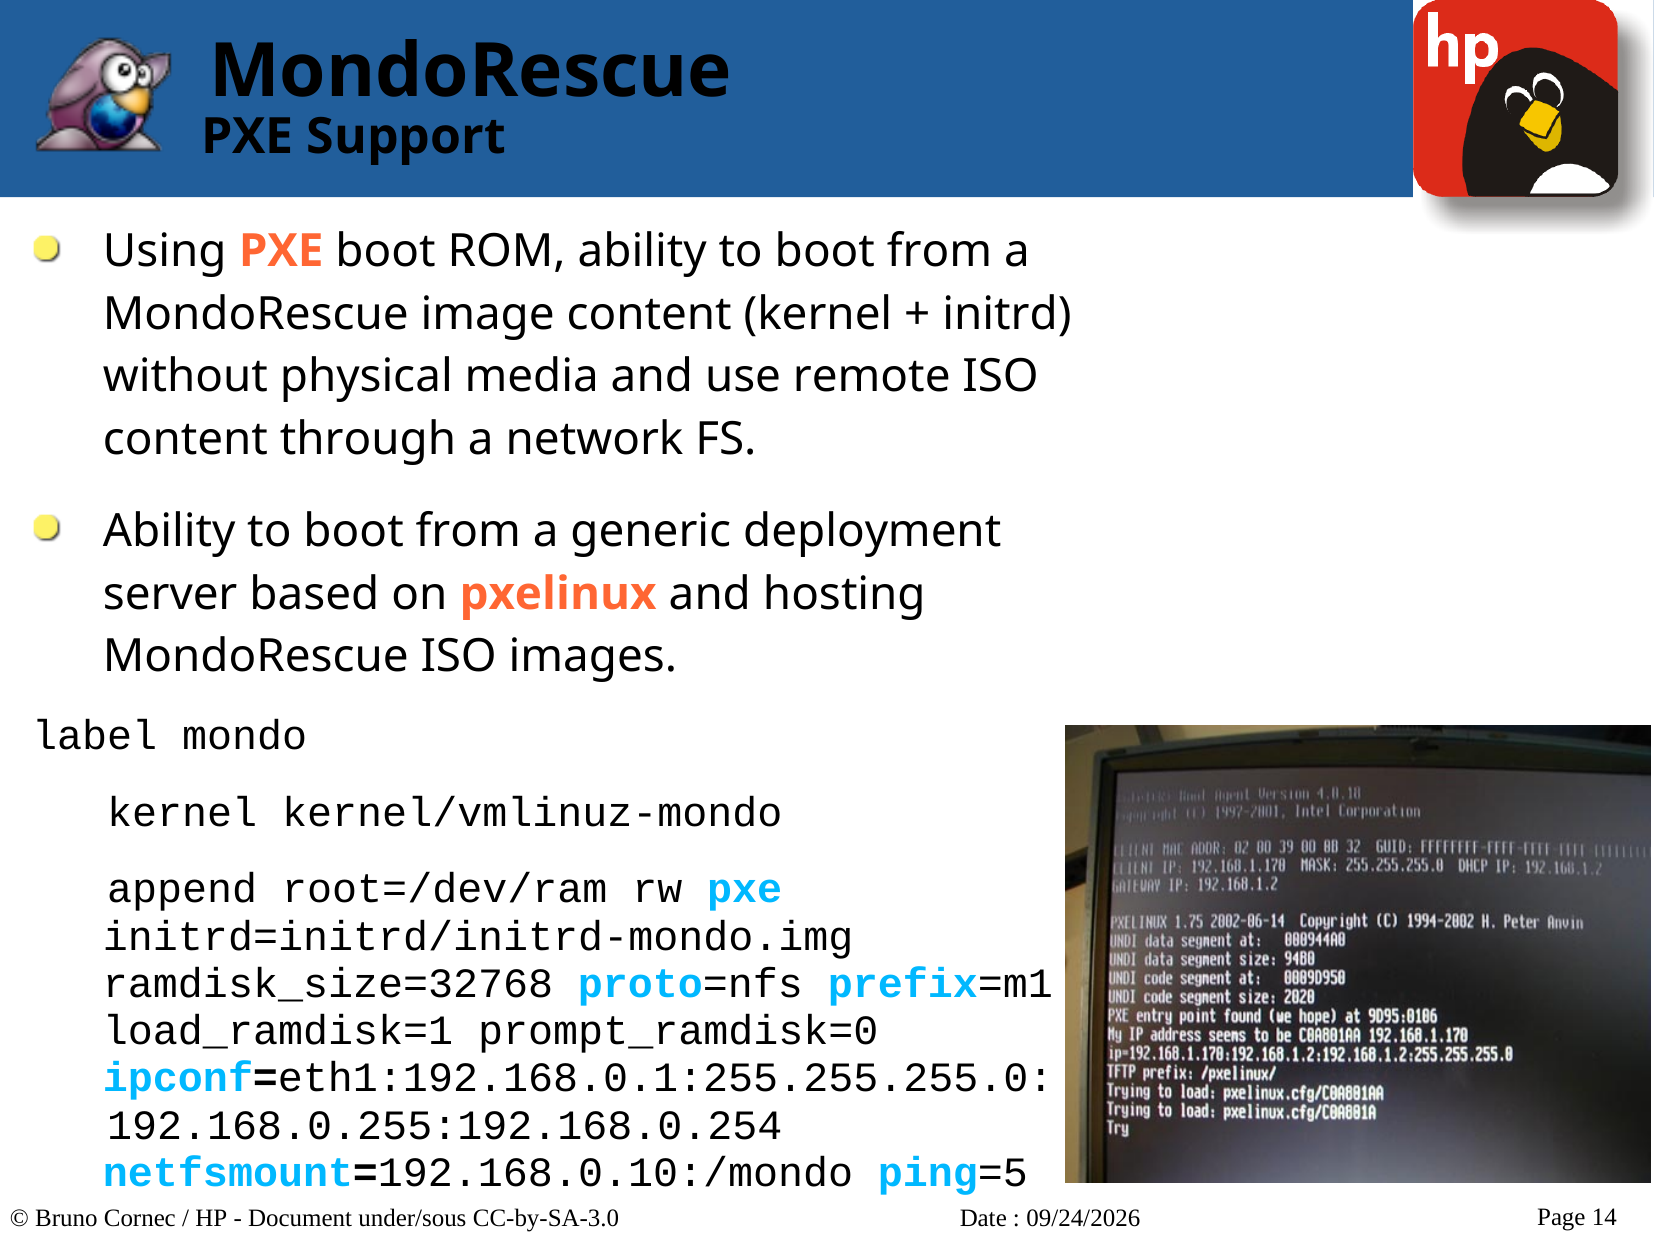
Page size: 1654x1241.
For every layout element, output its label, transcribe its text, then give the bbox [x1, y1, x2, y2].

list Using PXE boot ROM, ability to boot from a MondoRescue image content (kernel + initrd) without physical media and use remote ISO content through a network FS. Ability to boot from a generic deployment server based on pxelinux and hosting MondoRescue ISO images. label mondo kernel kernel/vmlinuz-mondo append root=/dev/ram rw pxe initrd=initrd/initrd-mondo.img ramdisk_size=32768 proto=nfs prefix=m1 load_ramdisk=1 prompt_ramdisk=0 ipconf=eth1:192.168.0.1:255.255.255.0: 192.168.0.255:192.168.0.254 netfsmount=192.168.0.10:/mondo ping=5 [20, 217, 1093, 1181]
picture [1413, 0, 1654, 235]
picture [0, 0, 211, 199]
title PXE Support [201, 32, 1191, 241]
picture [1065, 725, 1651, 1183]
